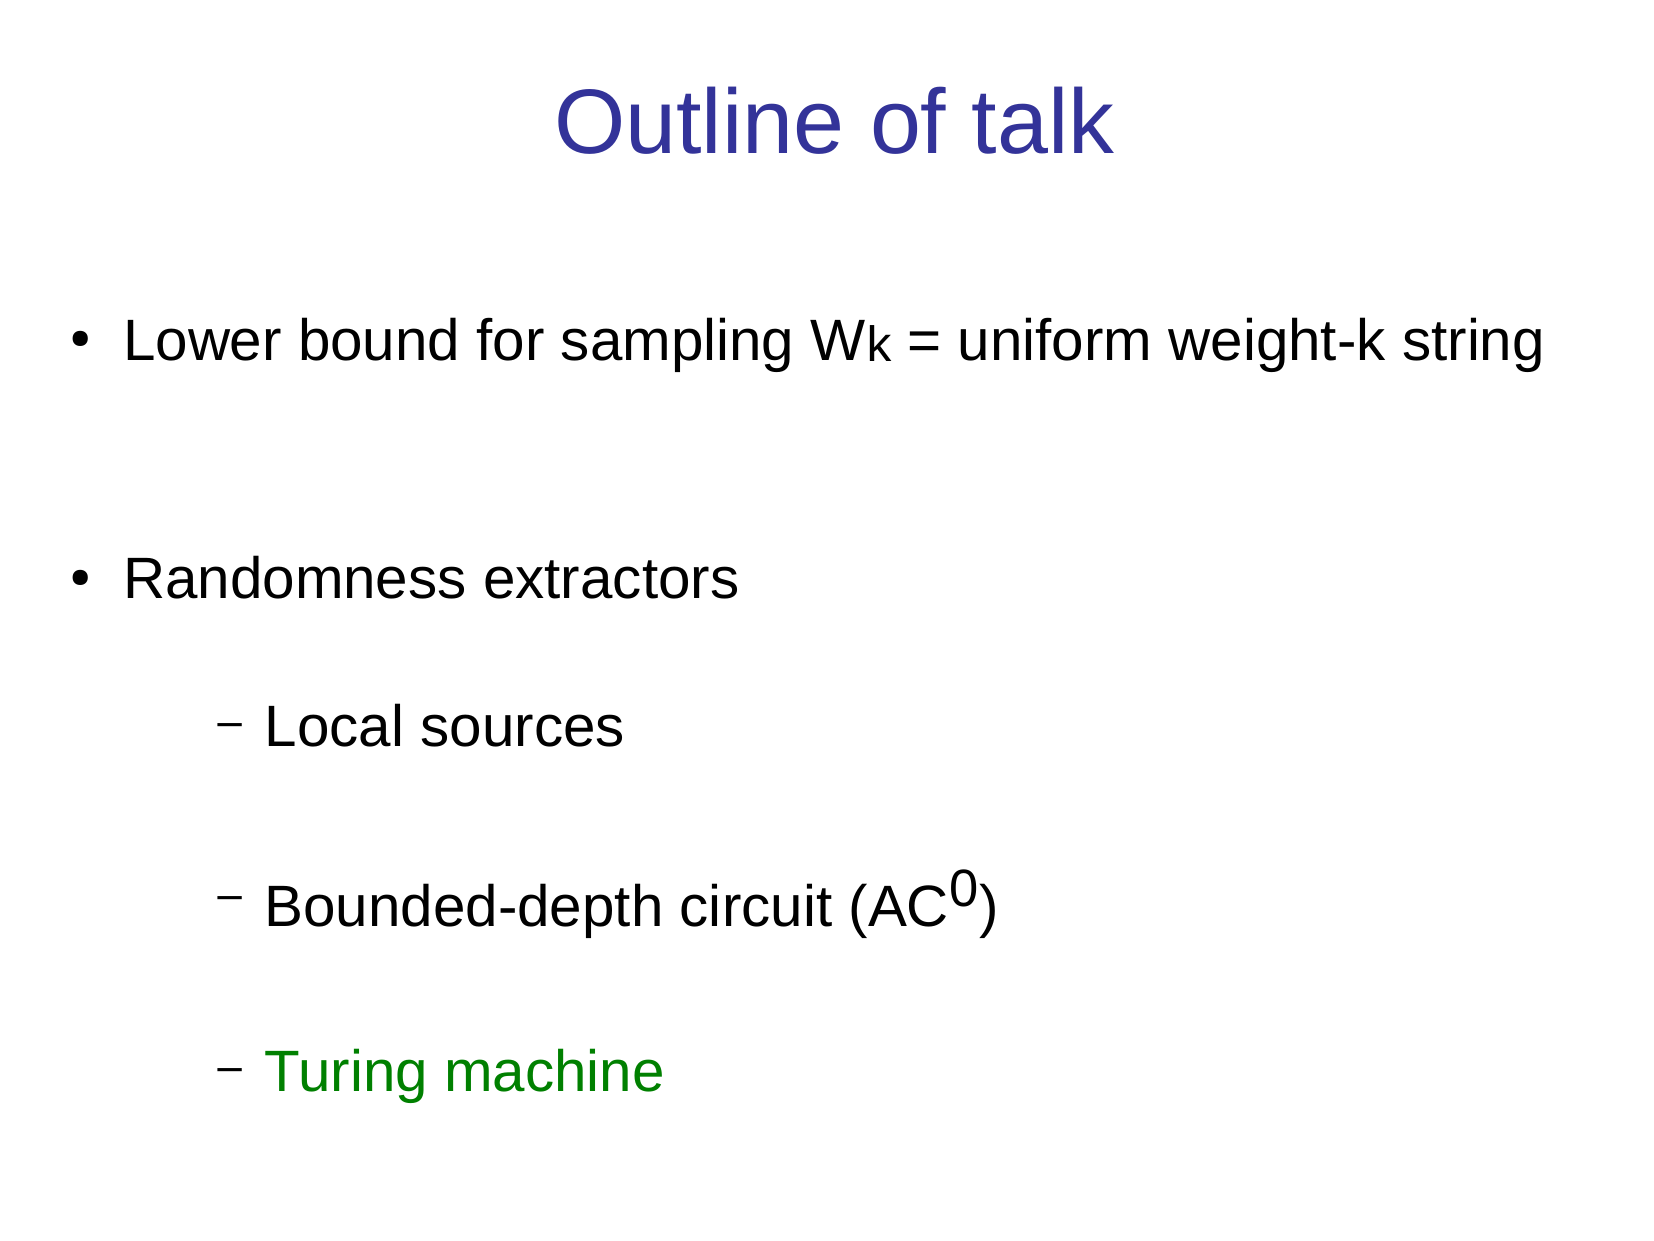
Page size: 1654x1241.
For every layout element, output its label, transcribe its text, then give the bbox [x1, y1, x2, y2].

title Outline of talk [131, 18, 1538, 226]
list Lower bound for sampling Wk = uniform weight-k string Randomness extractors Local sources Bounded-depth circuit (AC0) Turing machine [37, 300, 1651, 1241]
